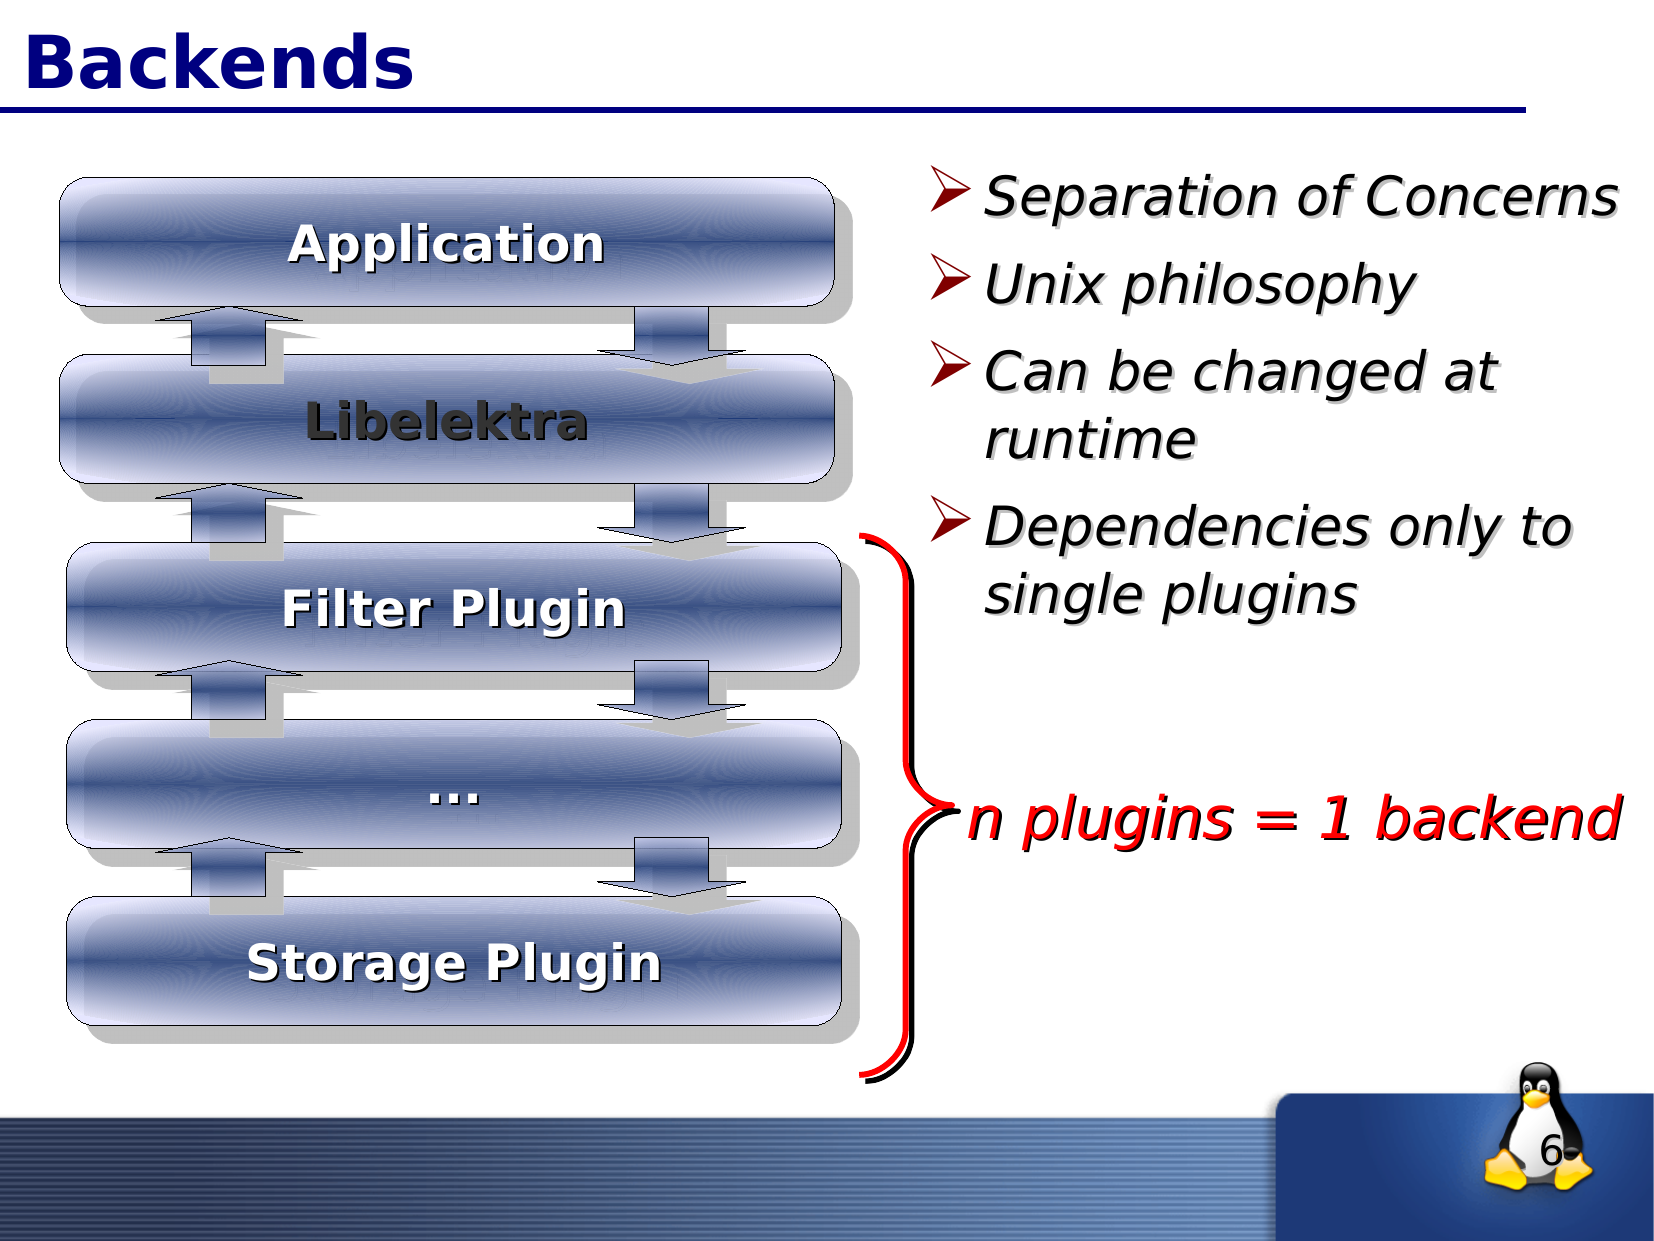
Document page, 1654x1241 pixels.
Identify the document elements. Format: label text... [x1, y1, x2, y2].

text_box [155, 483, 303, 543]
text_box [597, 306, 746, 366]
picture [872, 1061, 898, 1077]
text_box Libelektra [59, 354, 835, 484]
text_box [597, 483, 746, 543]
text_box Application [59, 177, 835, 307]
text_box [155, 306, 303, 366]
text_box [597, 837, 746, 897]
text_box <Nummer> [1312, 1122, 1565, 1178]
text_box Storage Plugin [66, 896, 842, 1026]
text_box Filter Plugin [66, 542, 842, 672]
text_box [597, 660, 746, 720]
text_box Backends [22, 14, 1611, 111]
text_box [155, 837, 303, 897]
list Separation of Concerns Unix philosophy Can be changed at runtime Dependencies only to single plugins [910, 153, 1654, 950]
text_box ... [66, 719, 842, 849]
text_box [155, 660, 303, 720]
picture [0, 1061, 1654, 1241]
